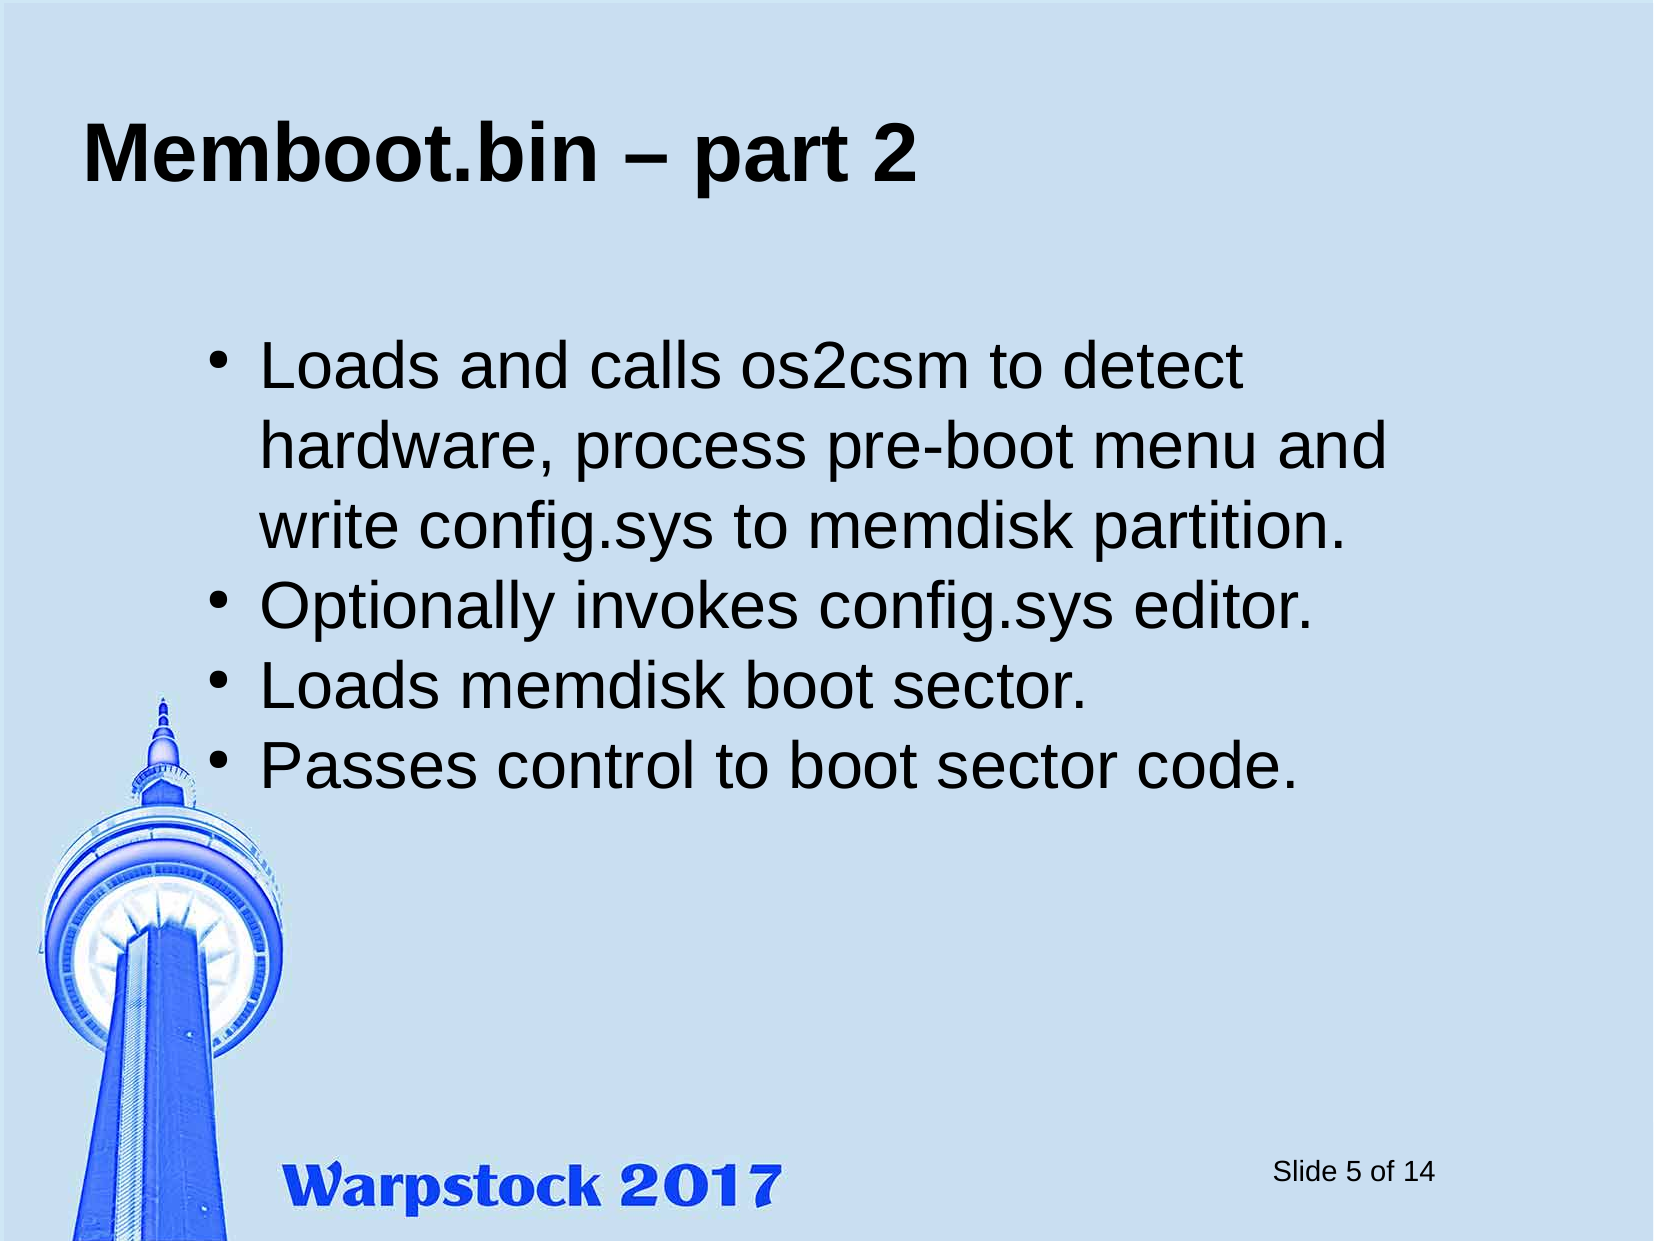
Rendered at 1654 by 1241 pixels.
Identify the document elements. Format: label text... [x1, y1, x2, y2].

picture [4, 3, 1654, 1241]
title Memboot.bin – part 2 [82, 49, 1571, 257]
text_box Loads and calls os2csm to detect hardware, process pre-boot menu and write config.sys to memdisk partition. Optionally invokes config.sys editor. Loads memdisk boot sector. Passes control to boot sector code. [173, 314, 1414, 924]
